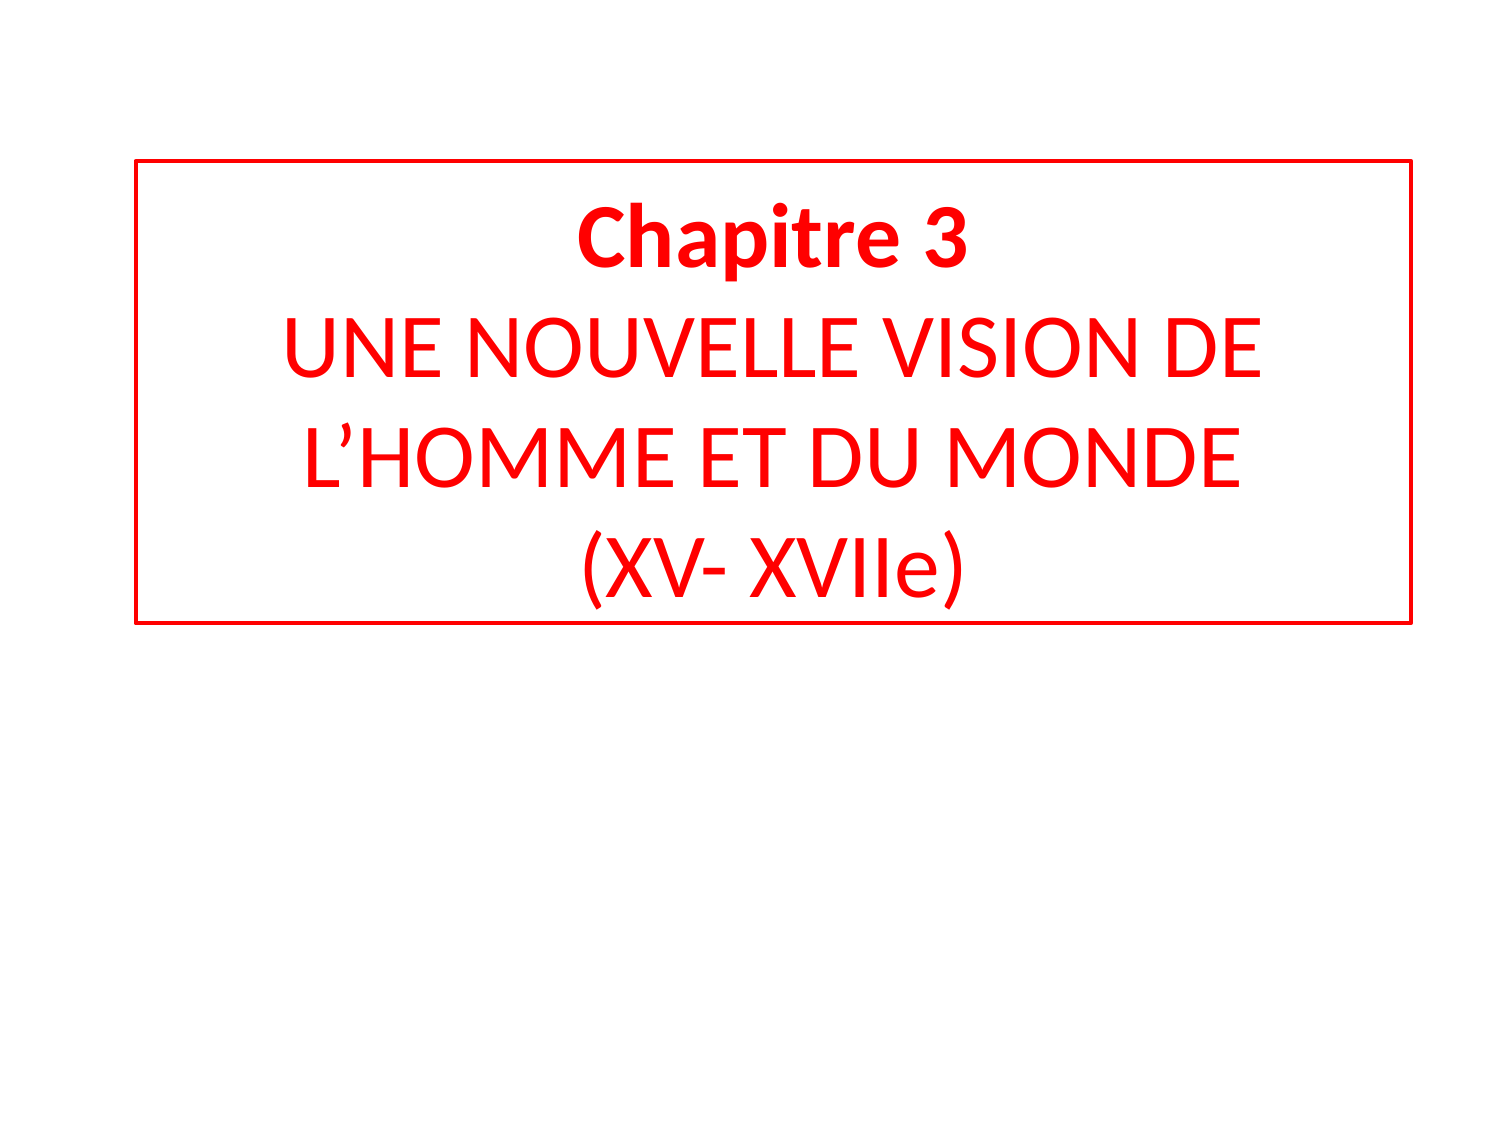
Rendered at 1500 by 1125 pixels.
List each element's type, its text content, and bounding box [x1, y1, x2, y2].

title Chapitre 3 UNE NOUVELLE VISION DE L’HOMME ET DU MONDE (XV- XVIIe) [135, 160, 1411, 624]
